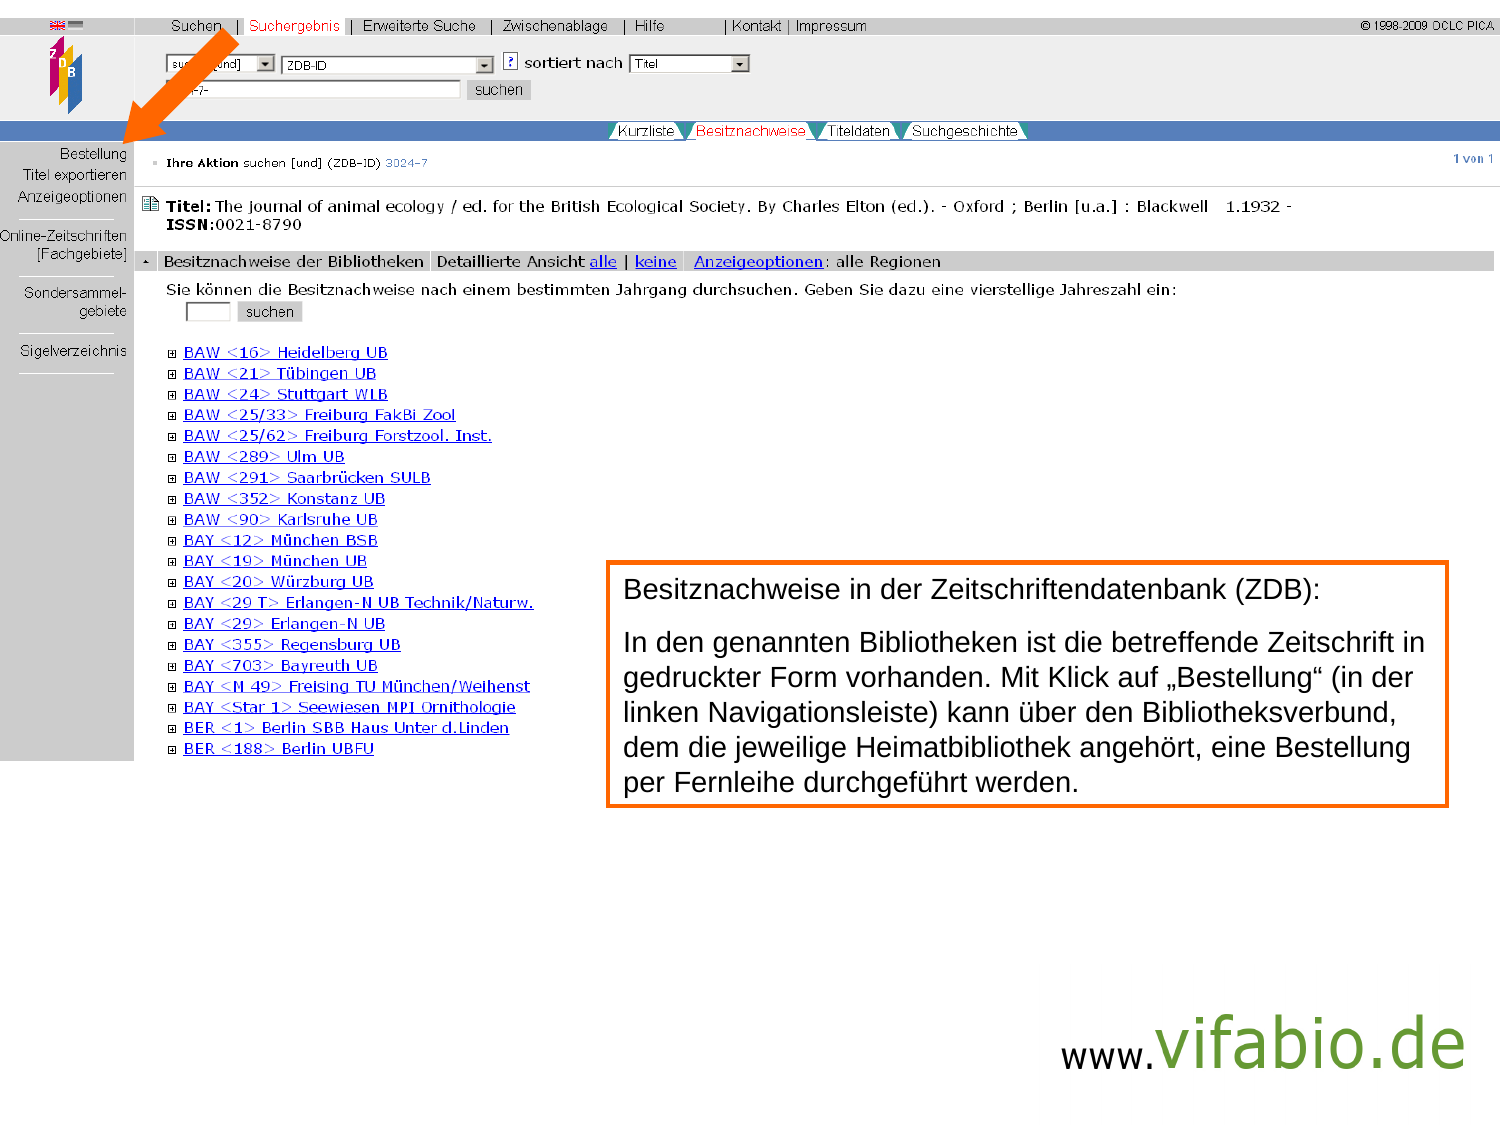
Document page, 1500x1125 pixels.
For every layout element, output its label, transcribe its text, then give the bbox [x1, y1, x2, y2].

picture [1009, 964, 1500, 1125]
text_box Besitznachweise in der Zeitschriftendatenbank (ZDB): In den genannten Bibliotheken ist die betreffende Zeitschrift in gedruckter Form vorhanden. Mit Klick auf „Bestellung“ (in der linken Navigationsleiste) kann über den Bibliotheksverbund, dem die jeweilige Heimatbibliothek angehört, eine Bestellung per Fernleihe durchgeführt werden. [608, 562, 1448, 806]
text_box [122, 27, 240, 145]
picture [0, 18, 1500, 761]
